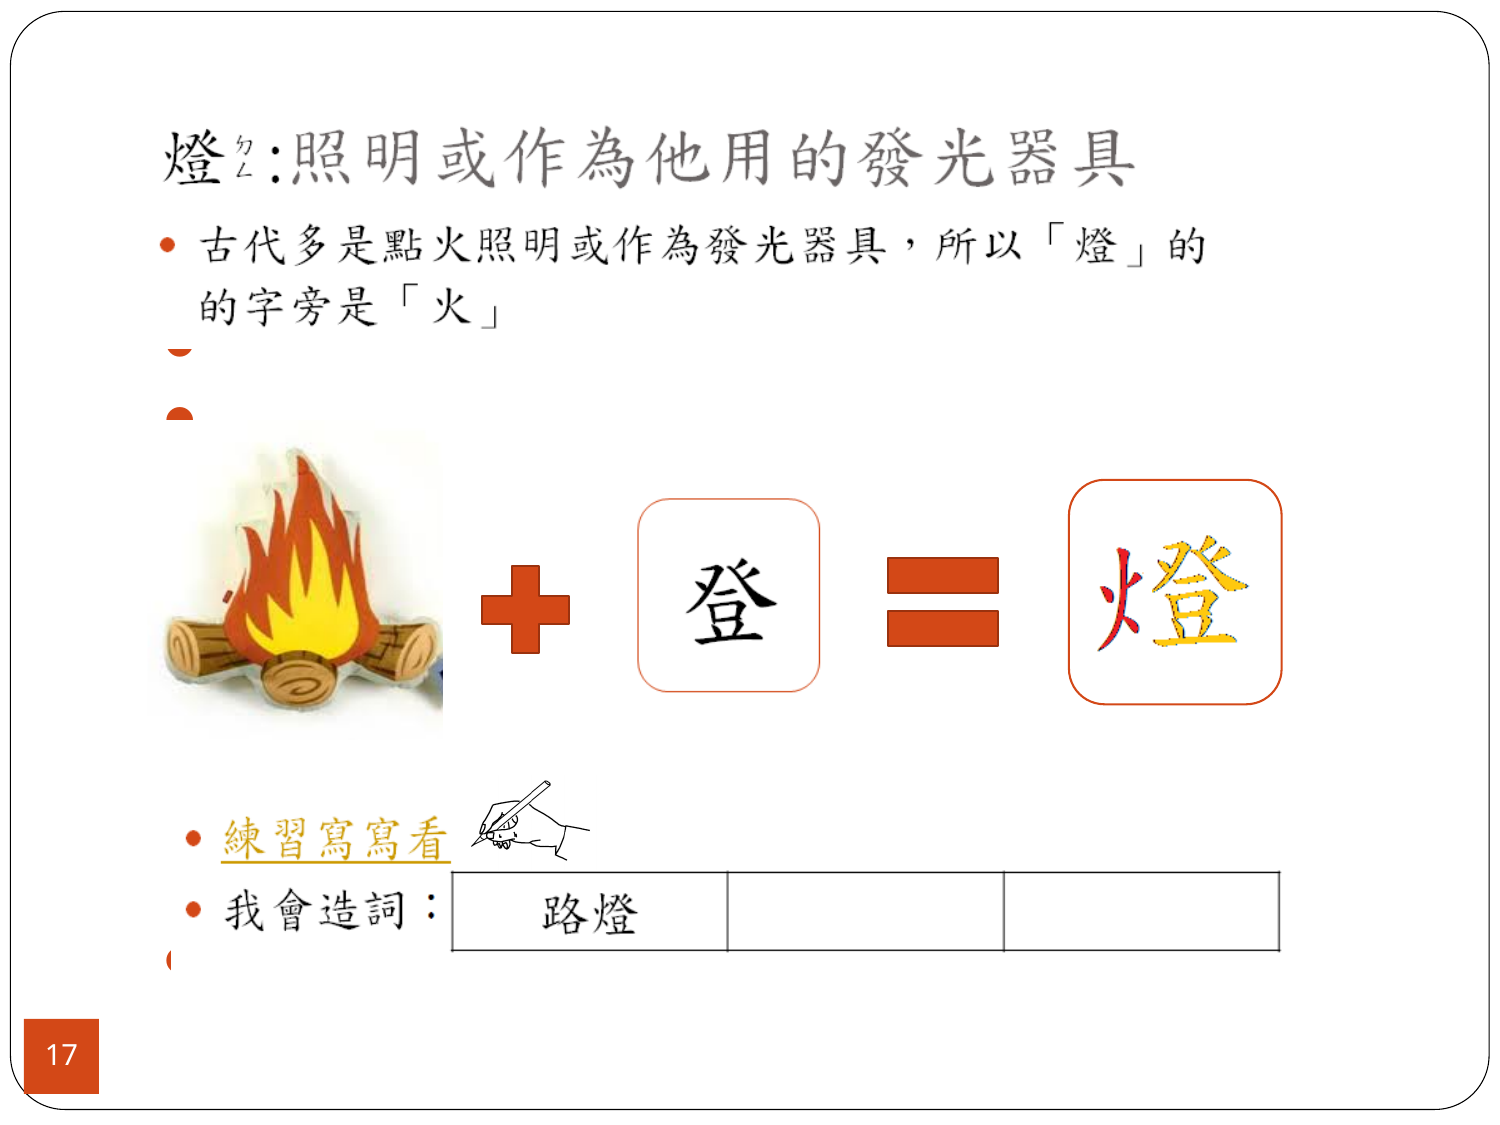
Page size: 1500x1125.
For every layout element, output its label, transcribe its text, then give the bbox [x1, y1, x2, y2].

text_box [887, 610, 999, 647]
list [147, 231, 1423, 982]
text_box [1068, 479, 1282, 705]
text_box [887, 557, 999, 594]
picture [135, 113, 1234, 349]
text_box 17 [23, 1018, 99, 1094]
text_box [482, 566, 569, 654]
picture [147, 420, 443, 740]
picture [171, 775, 1299, 978]
picture [620, 472, 849, 705]
picture [1092, 527, 1258, 657]
